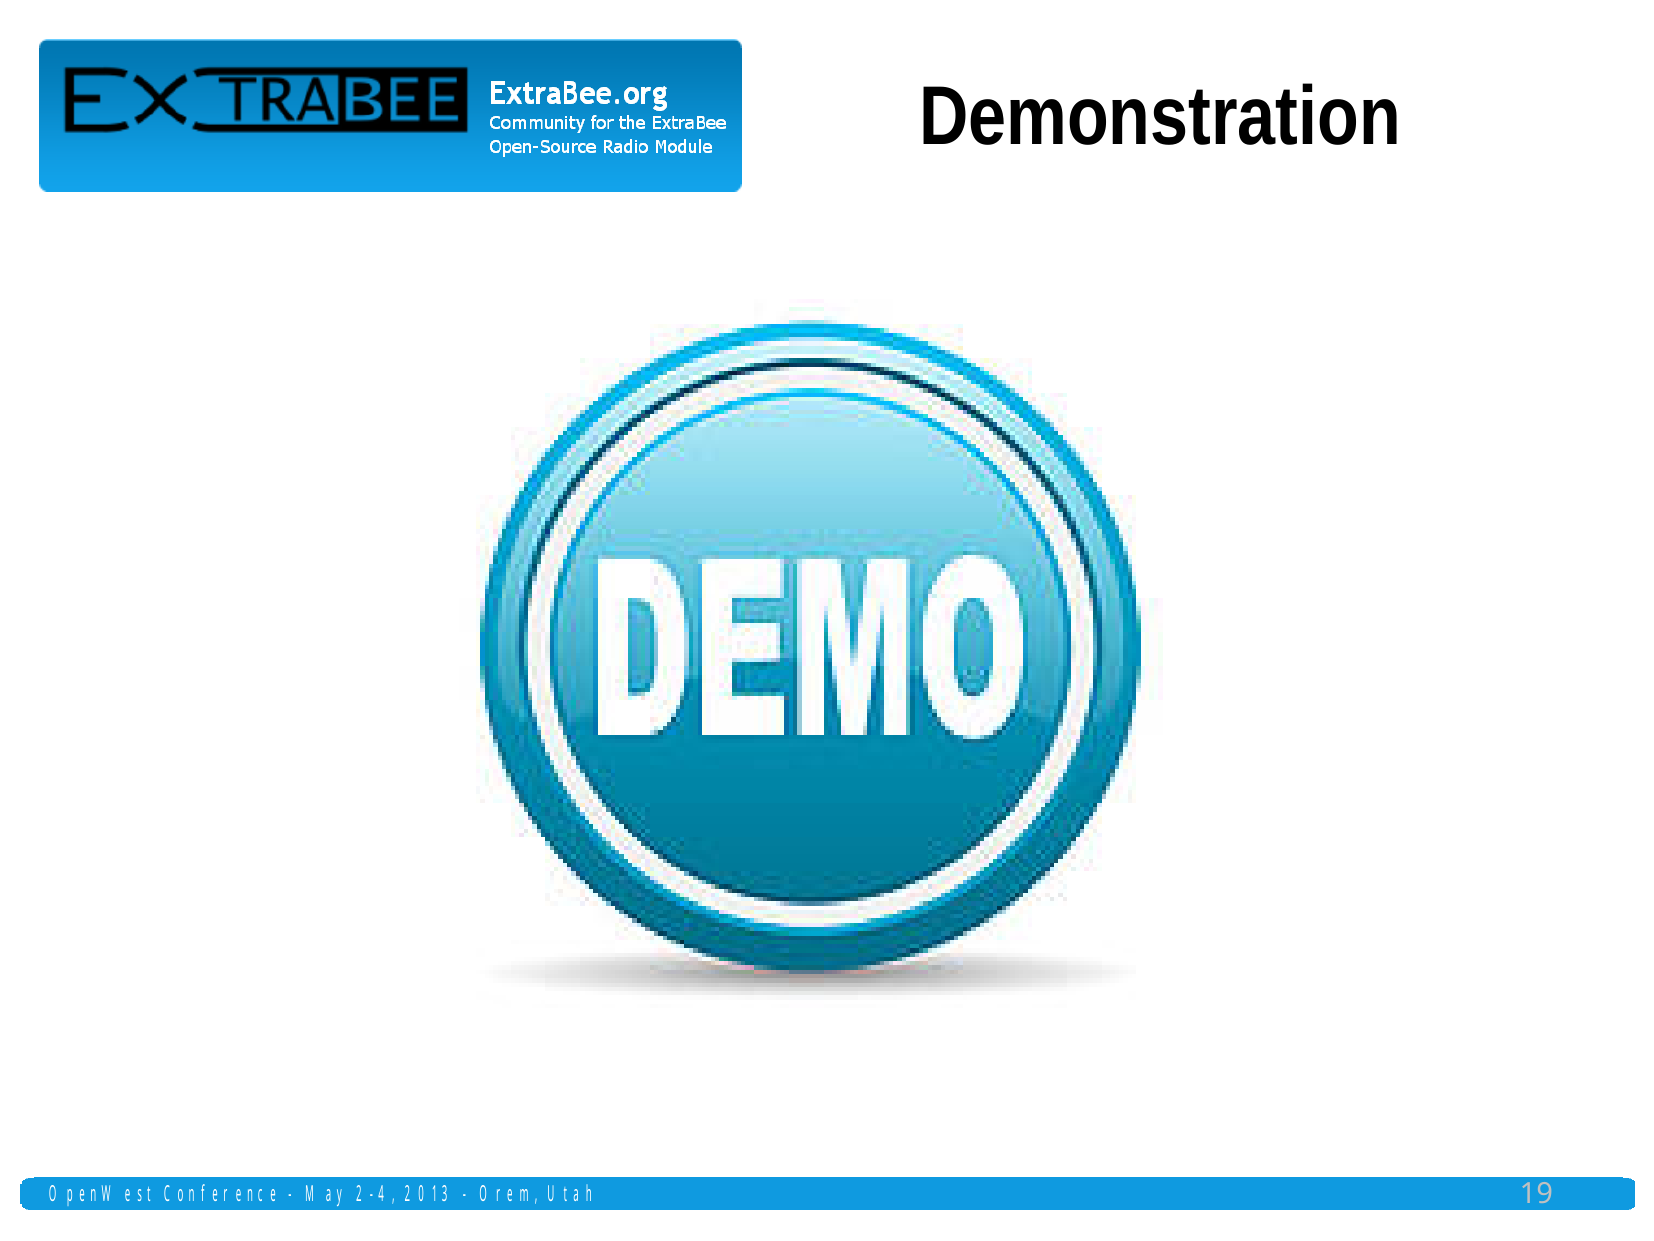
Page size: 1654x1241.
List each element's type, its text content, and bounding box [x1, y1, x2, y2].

picture [10, 1173, 1648, 1215]
title Demonstration [750, 56, 1571, 181]
picture [459, 299, 1163, 1013]
picture [35, 31, 748, 199]
